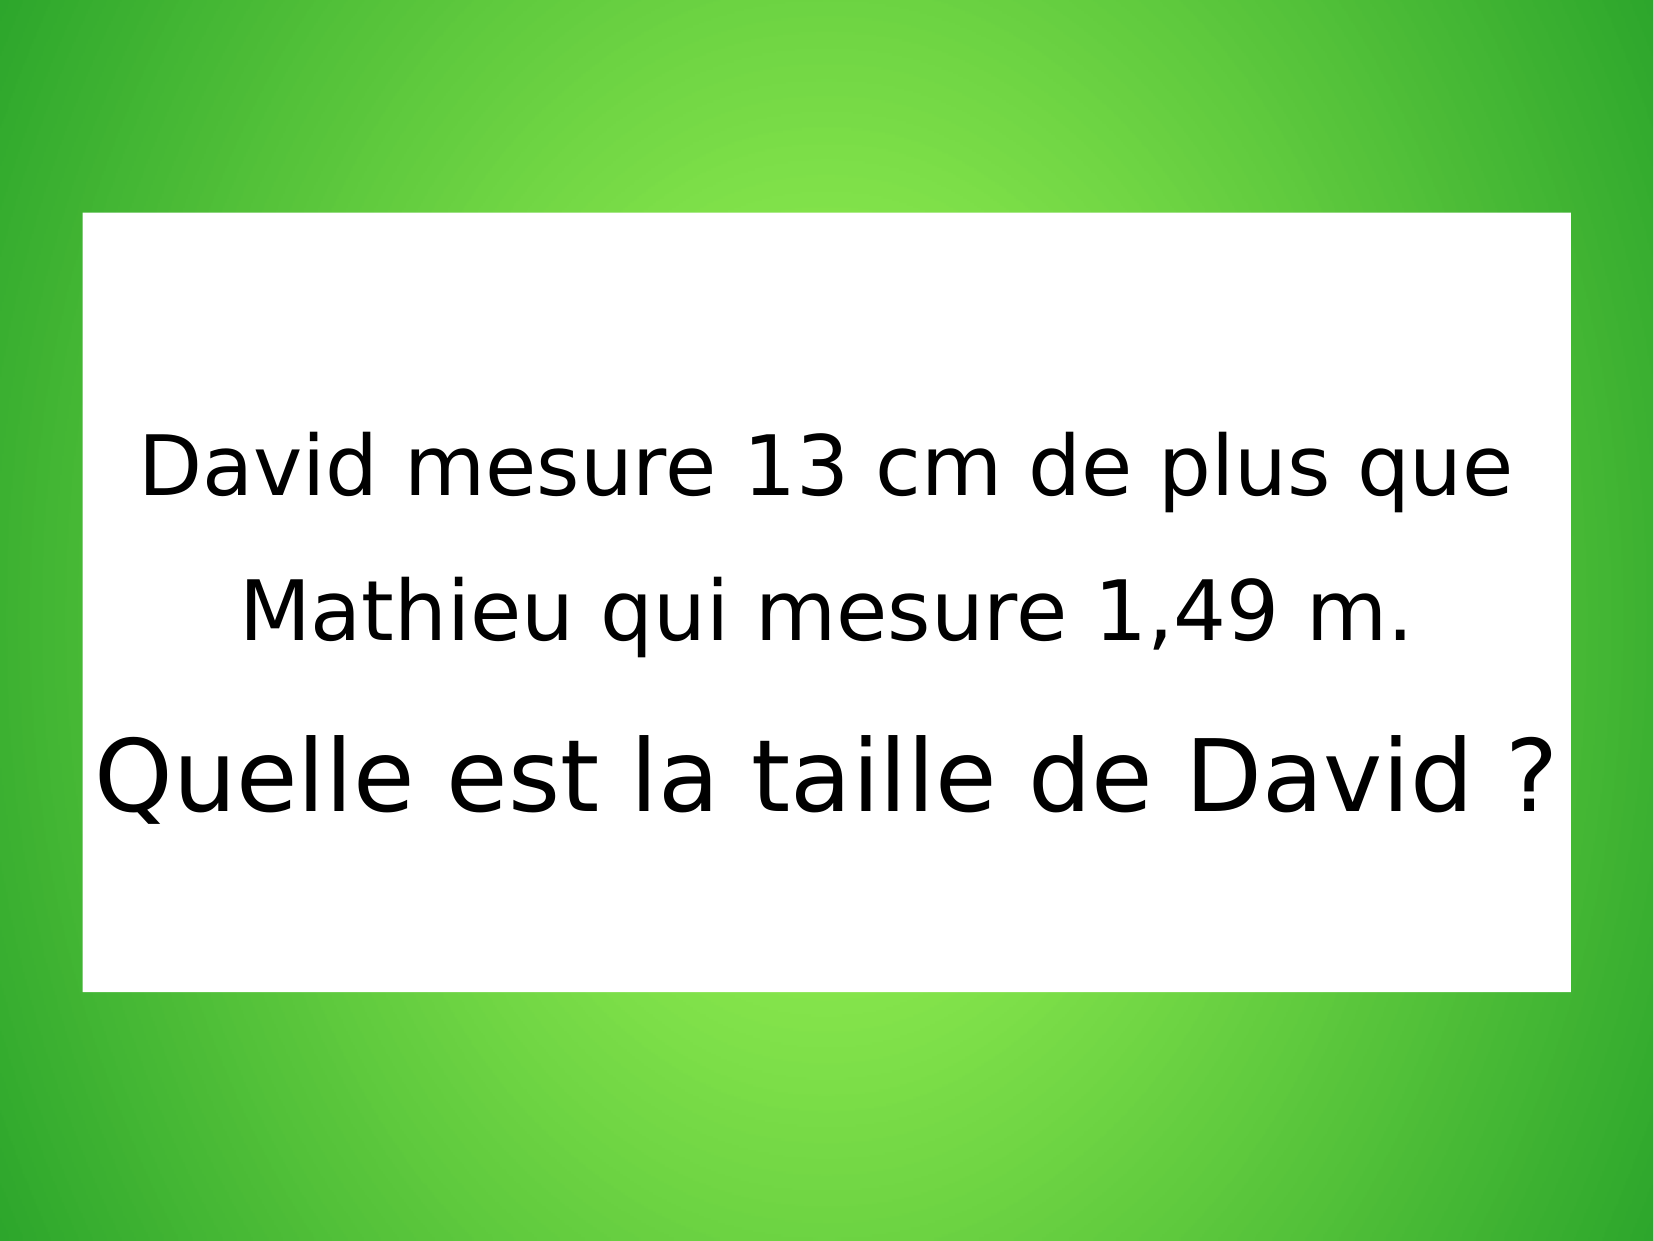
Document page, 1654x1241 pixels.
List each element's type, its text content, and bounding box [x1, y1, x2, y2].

subtitle David mesure 13 cm de plus que Mathieu qui mesure 1,49 m. Quelle est la taille de David ? [82, 212, 1571, 993]
picture [0, 0, 1654, 1241]
